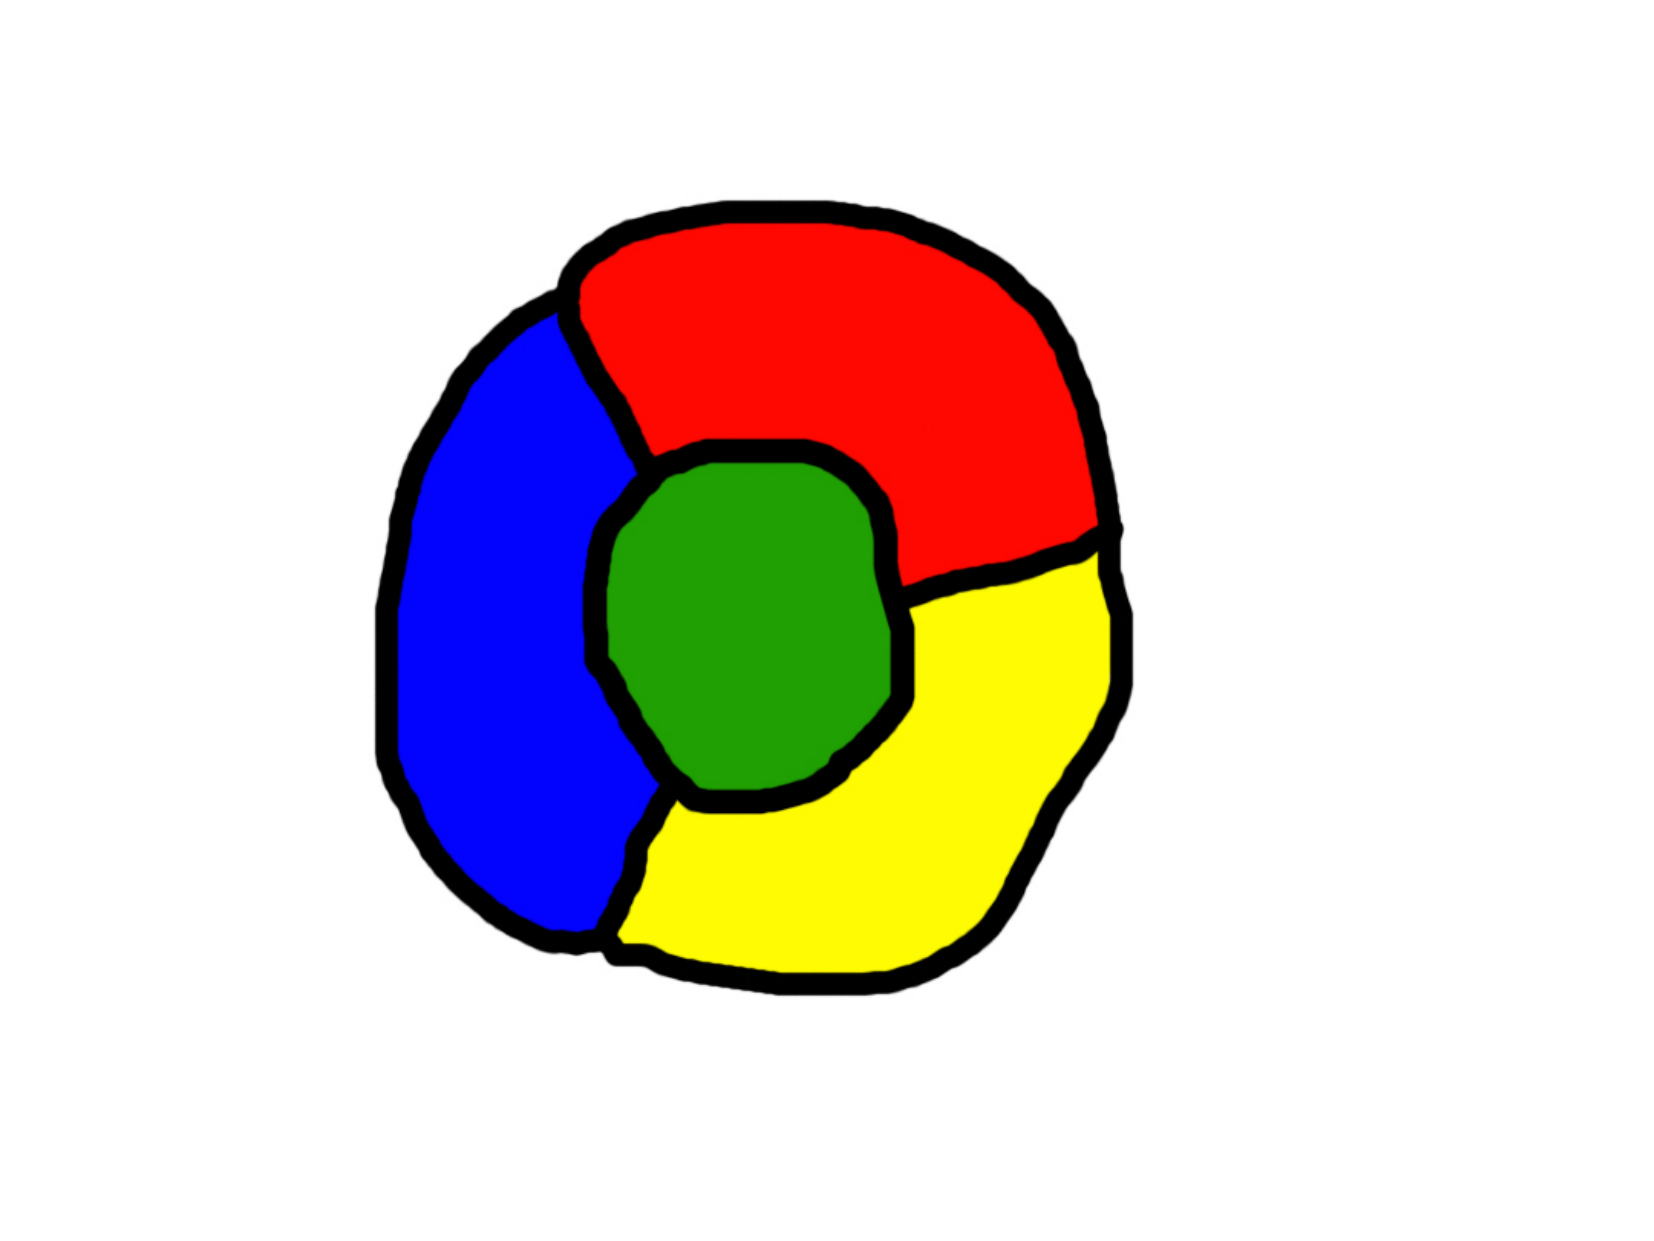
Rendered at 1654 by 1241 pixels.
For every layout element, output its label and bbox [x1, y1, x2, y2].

picture [60, 46, 1591, 1195]
